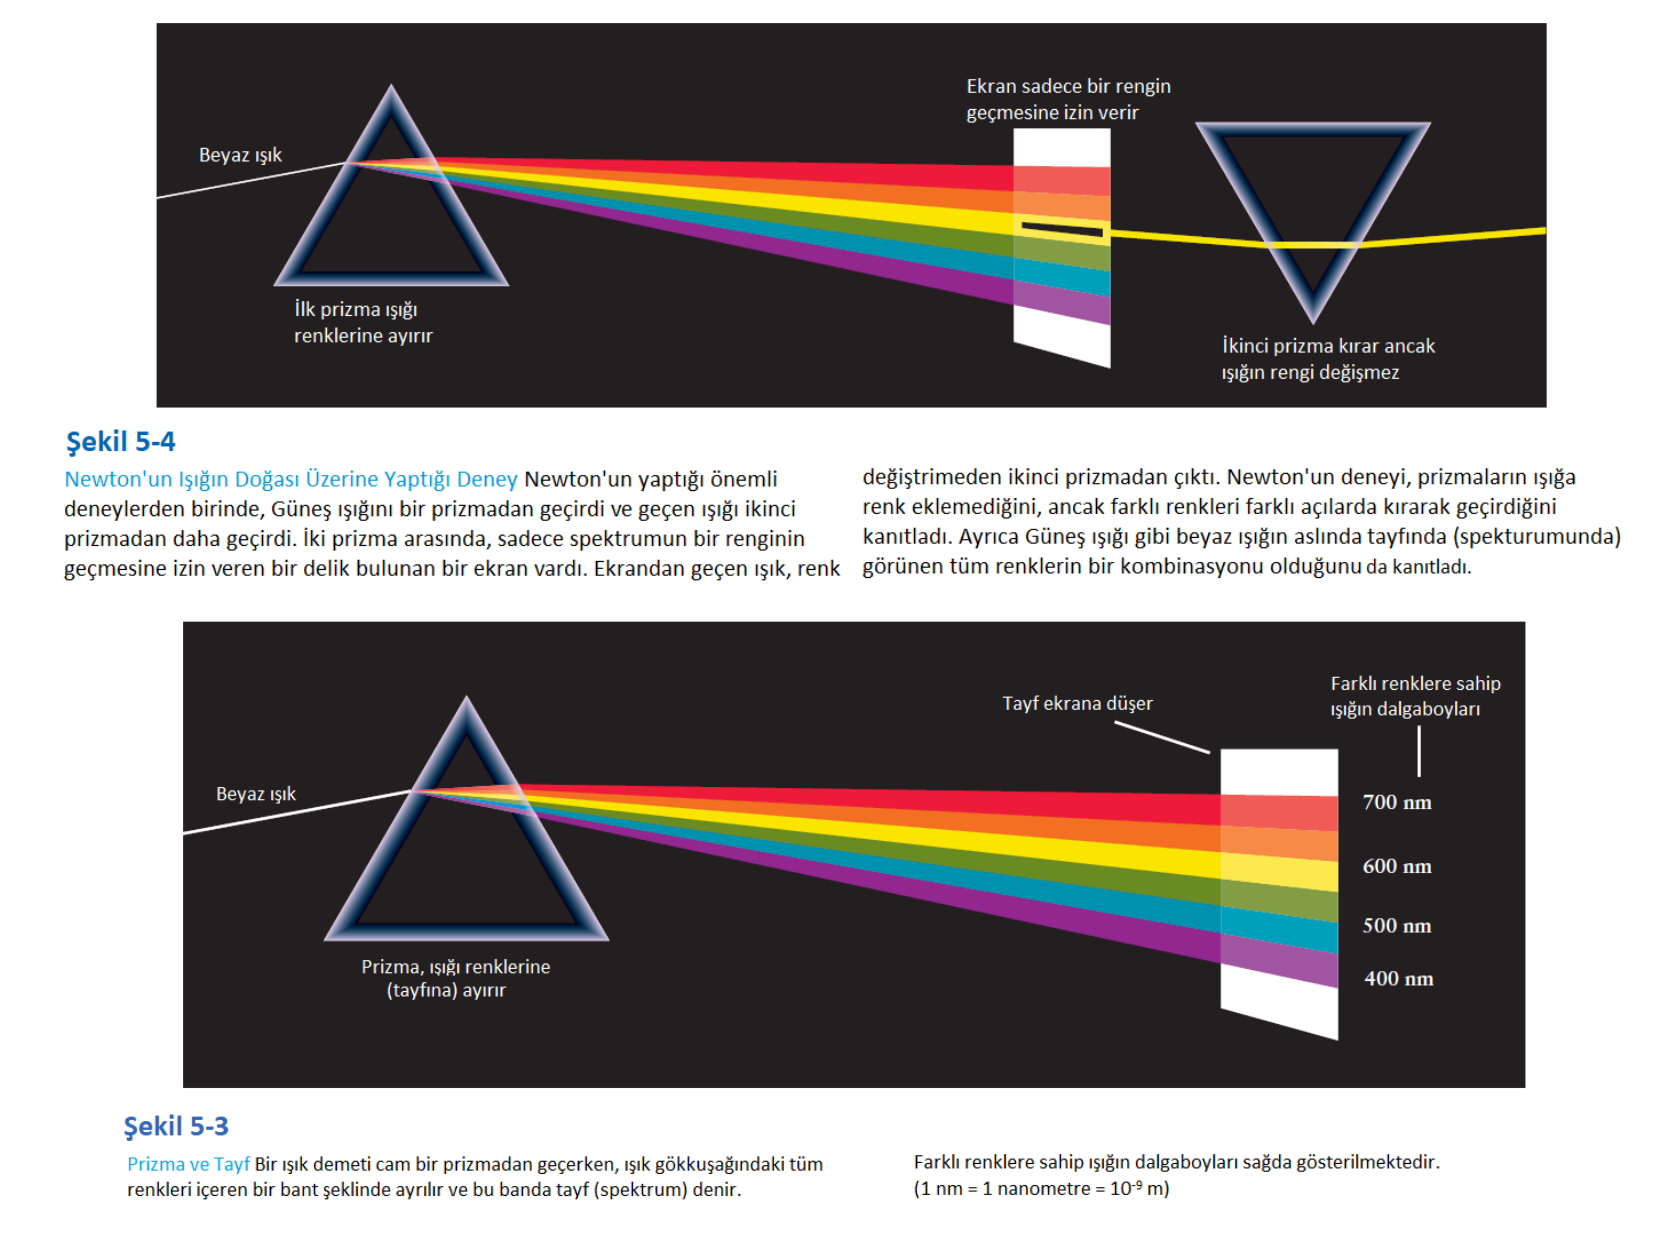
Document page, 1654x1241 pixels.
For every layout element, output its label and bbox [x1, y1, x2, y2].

picture [116, 614, 1531, 1206]
picture [56, 14, 1636, 586]
